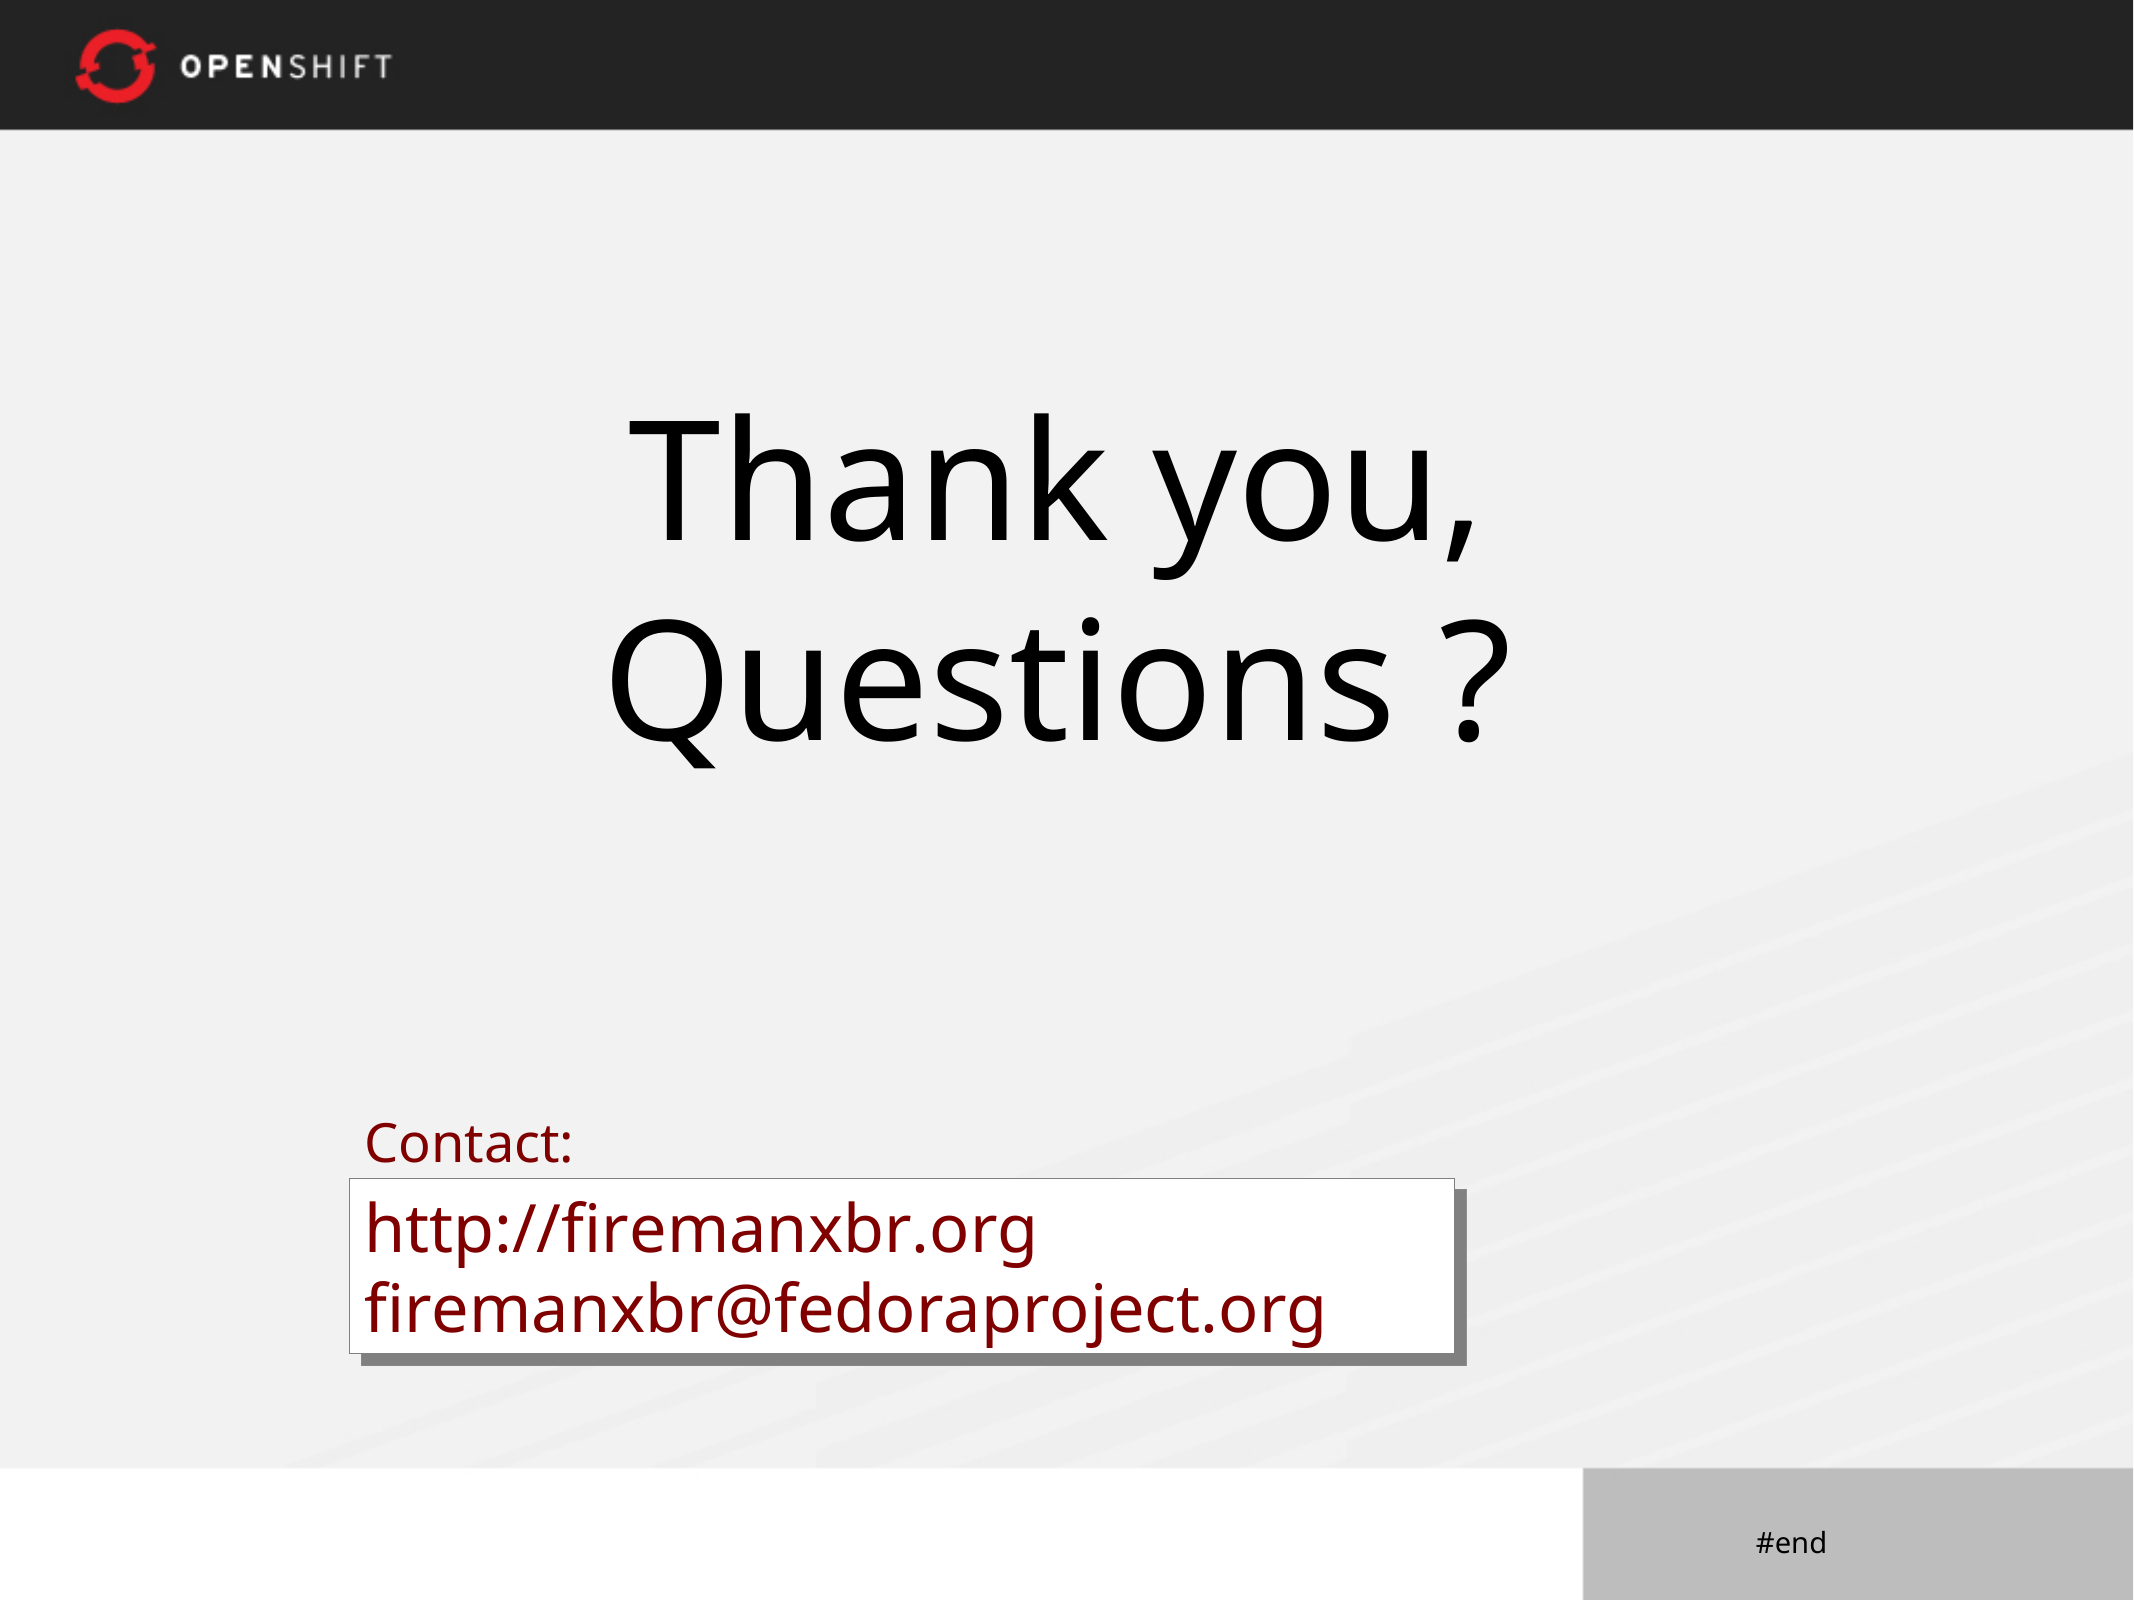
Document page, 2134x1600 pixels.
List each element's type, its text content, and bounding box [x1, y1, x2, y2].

text_box http://firemanxbr.org firemanxbr@fedoraproject.org [349, 1178, 1455, 1354]
text_box Contact: [349, 1100, 704, 1181]
text_box Thank you, Questions ? [135, 116, 1981, 1019]
picture [0, 0, 2134, 1600]
text_box #end [1755, 1515, 2134, 1570]
